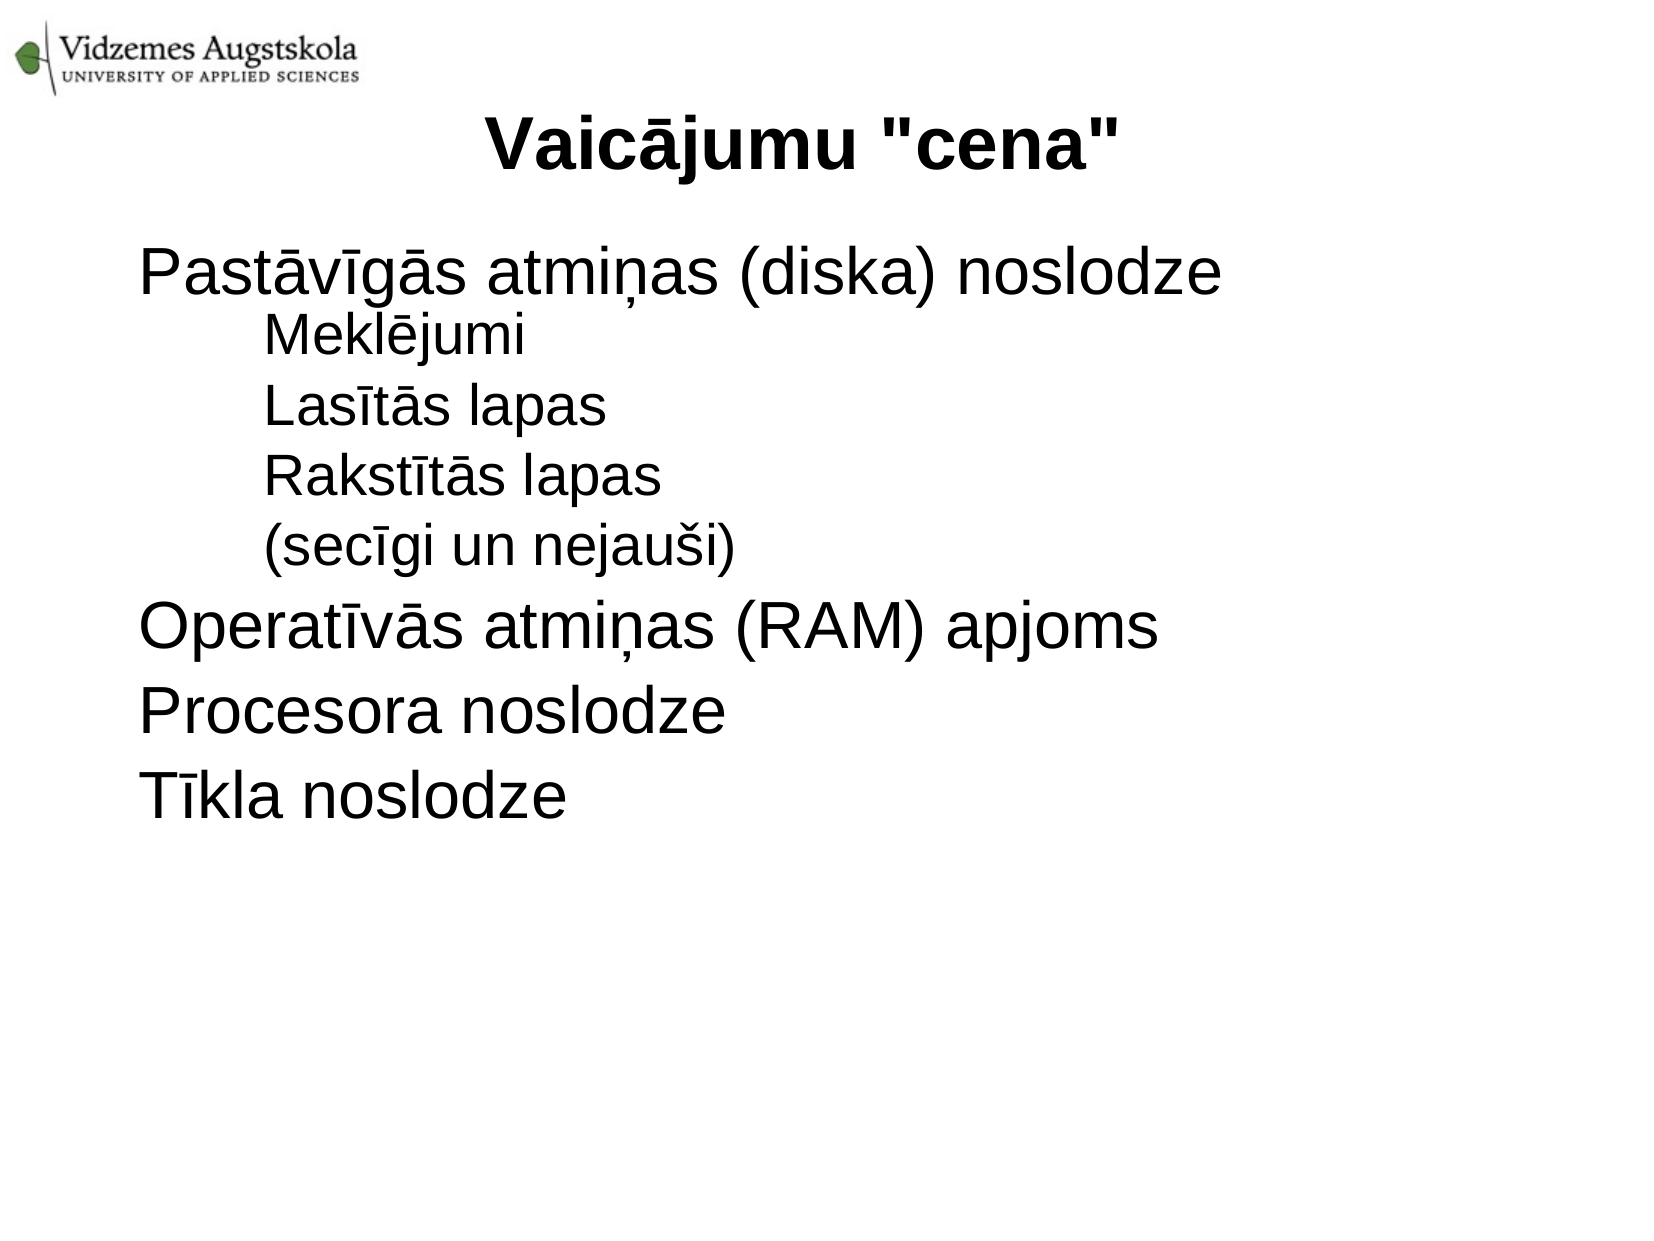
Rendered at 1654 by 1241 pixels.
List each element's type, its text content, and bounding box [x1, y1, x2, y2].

picture [5, 2, 368, 113]
list Pastāvīgās atmiņas (diska) noslodze Meklējumi Lasītās lapas Rakstītās lapas (secīgi un nejauši) Operatīvās atmiņas (RAM) apjoms Procesora noslodze Tīkla noslodze [82, 236, 1569, 1107]
title Vaicājumu "cena" [94, 103, 1512, 188]
